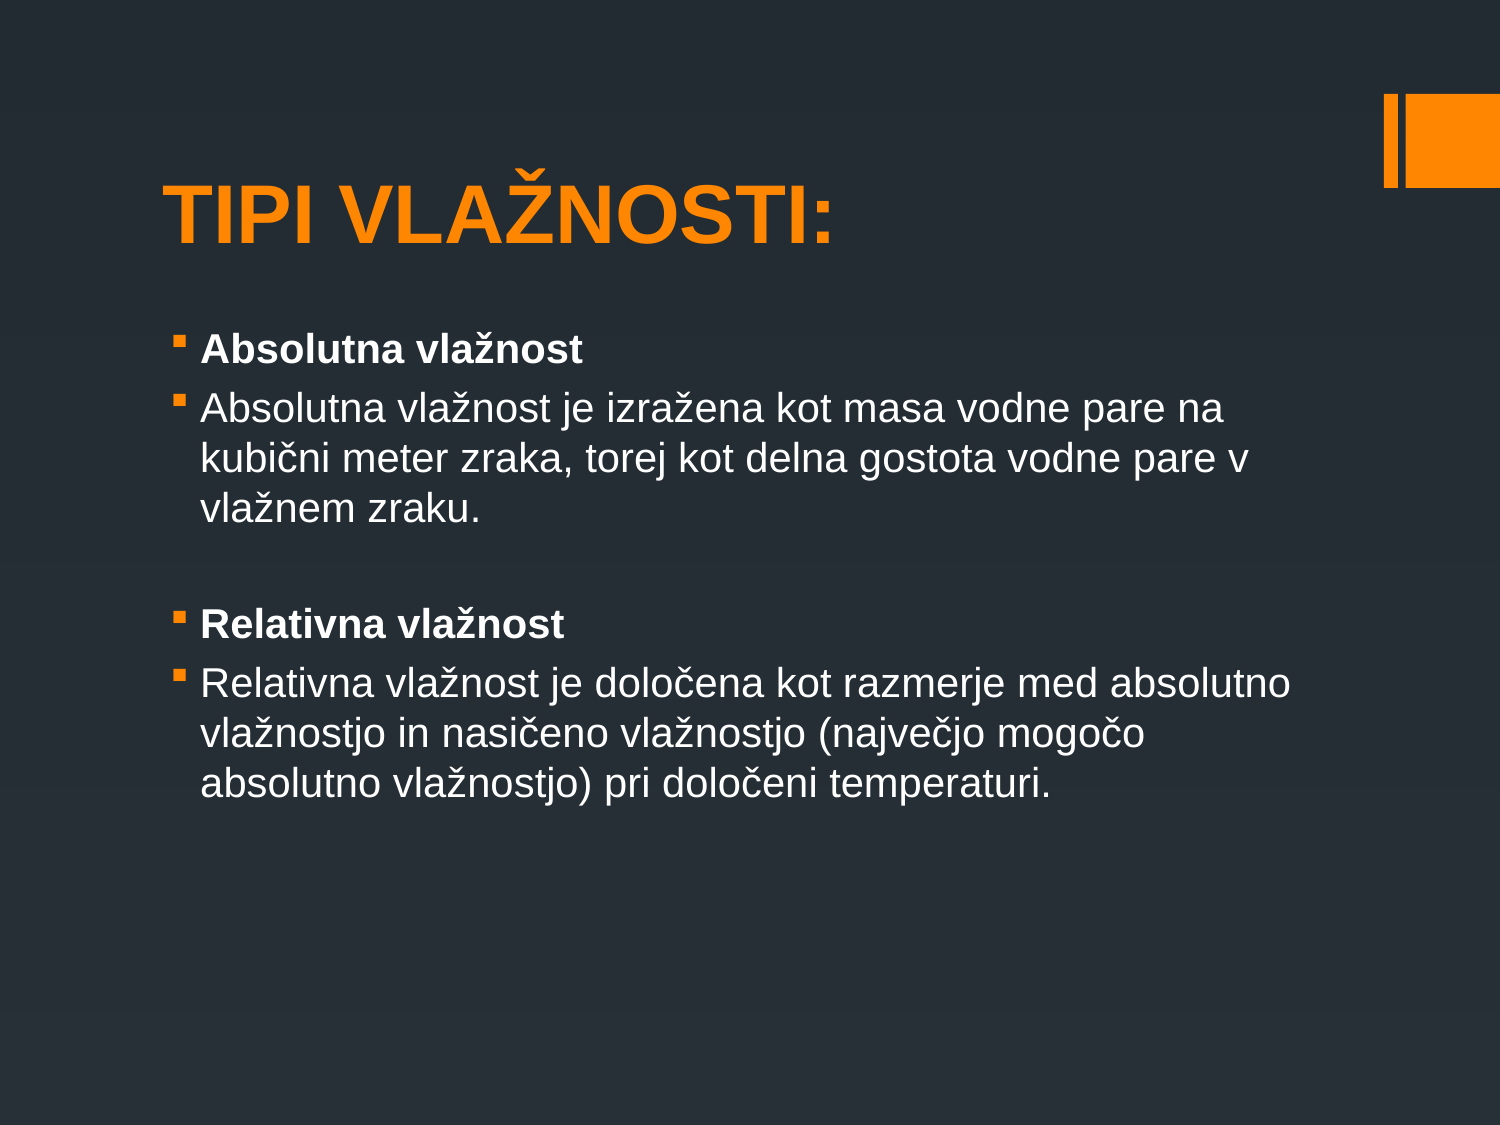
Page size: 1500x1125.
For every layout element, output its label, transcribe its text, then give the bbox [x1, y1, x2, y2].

title TIPI VLAŽNOSTI: [147, 78, 1348, 268]
list Absolutna vlažnost Absolutna vlažnost je izražena kot masa vodne pare na kubični meter zraka, torej kot delna gostota vodne pare v vlažnem zraku. Relativna vlažnost Relativna vlažnost je določena kot razmerje med absolutno vlažnostjo in nasičeno vlažnostjo (največjo mogočo absolutno vlažnostjo) pri določeni temperaturi. [147, 314, 1348, 896]
